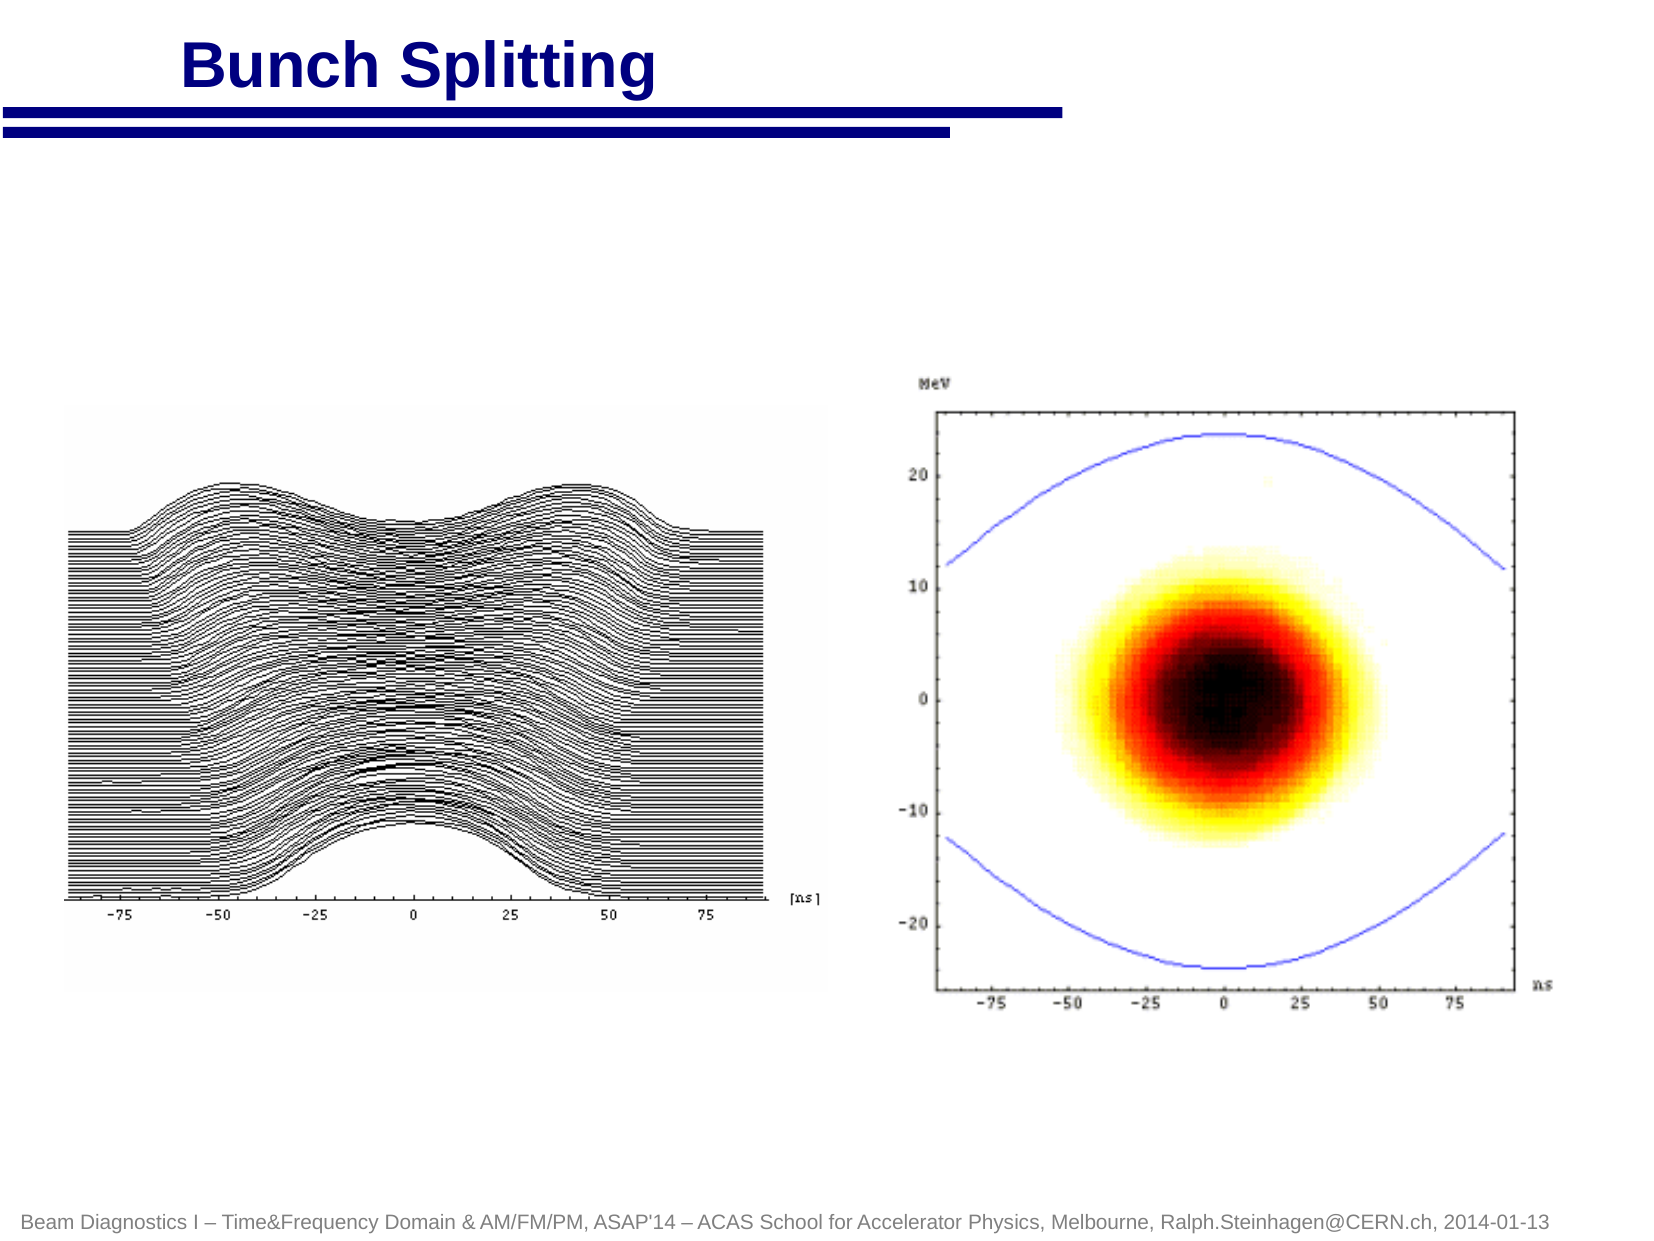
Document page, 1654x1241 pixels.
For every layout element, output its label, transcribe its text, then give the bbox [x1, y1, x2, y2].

title Bunch Splitting [165, 0, 1323, 124]
picture [865, 351, 1629, 1046]
picture [64, 400, 828, 997]
